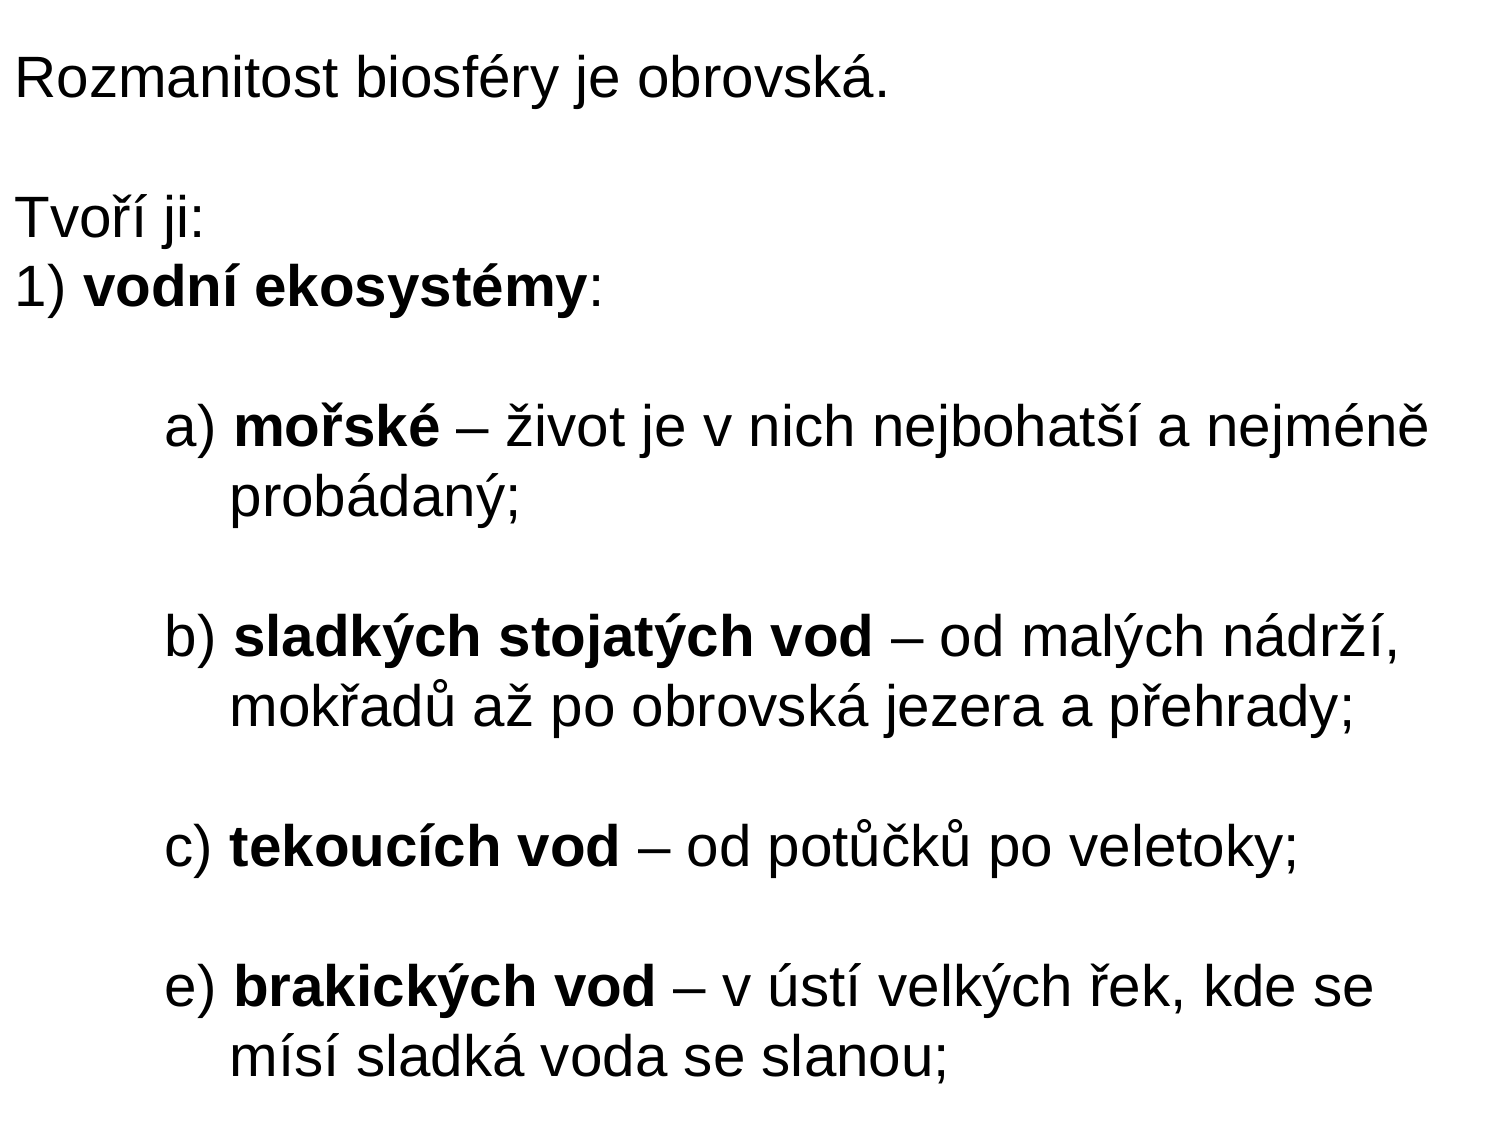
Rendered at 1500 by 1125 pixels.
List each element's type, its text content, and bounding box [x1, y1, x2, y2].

text_box Rozmanitost biosféry je obrovská. Tvoří ji: 1) vodní ekosystémy: a) mořské – život je v nich nejbohatší a nejméně probádaný; b) sladkých stojatých vod – od malých nádrží, mokřadů až po obrovská jezera a přehrady; c) tekoucích vod – od potůčků po veletoky; e) brakických vod – v ústí velkých řek, kde se mísí sladká voda se slanou; [0, 31, 1500, 1097]
